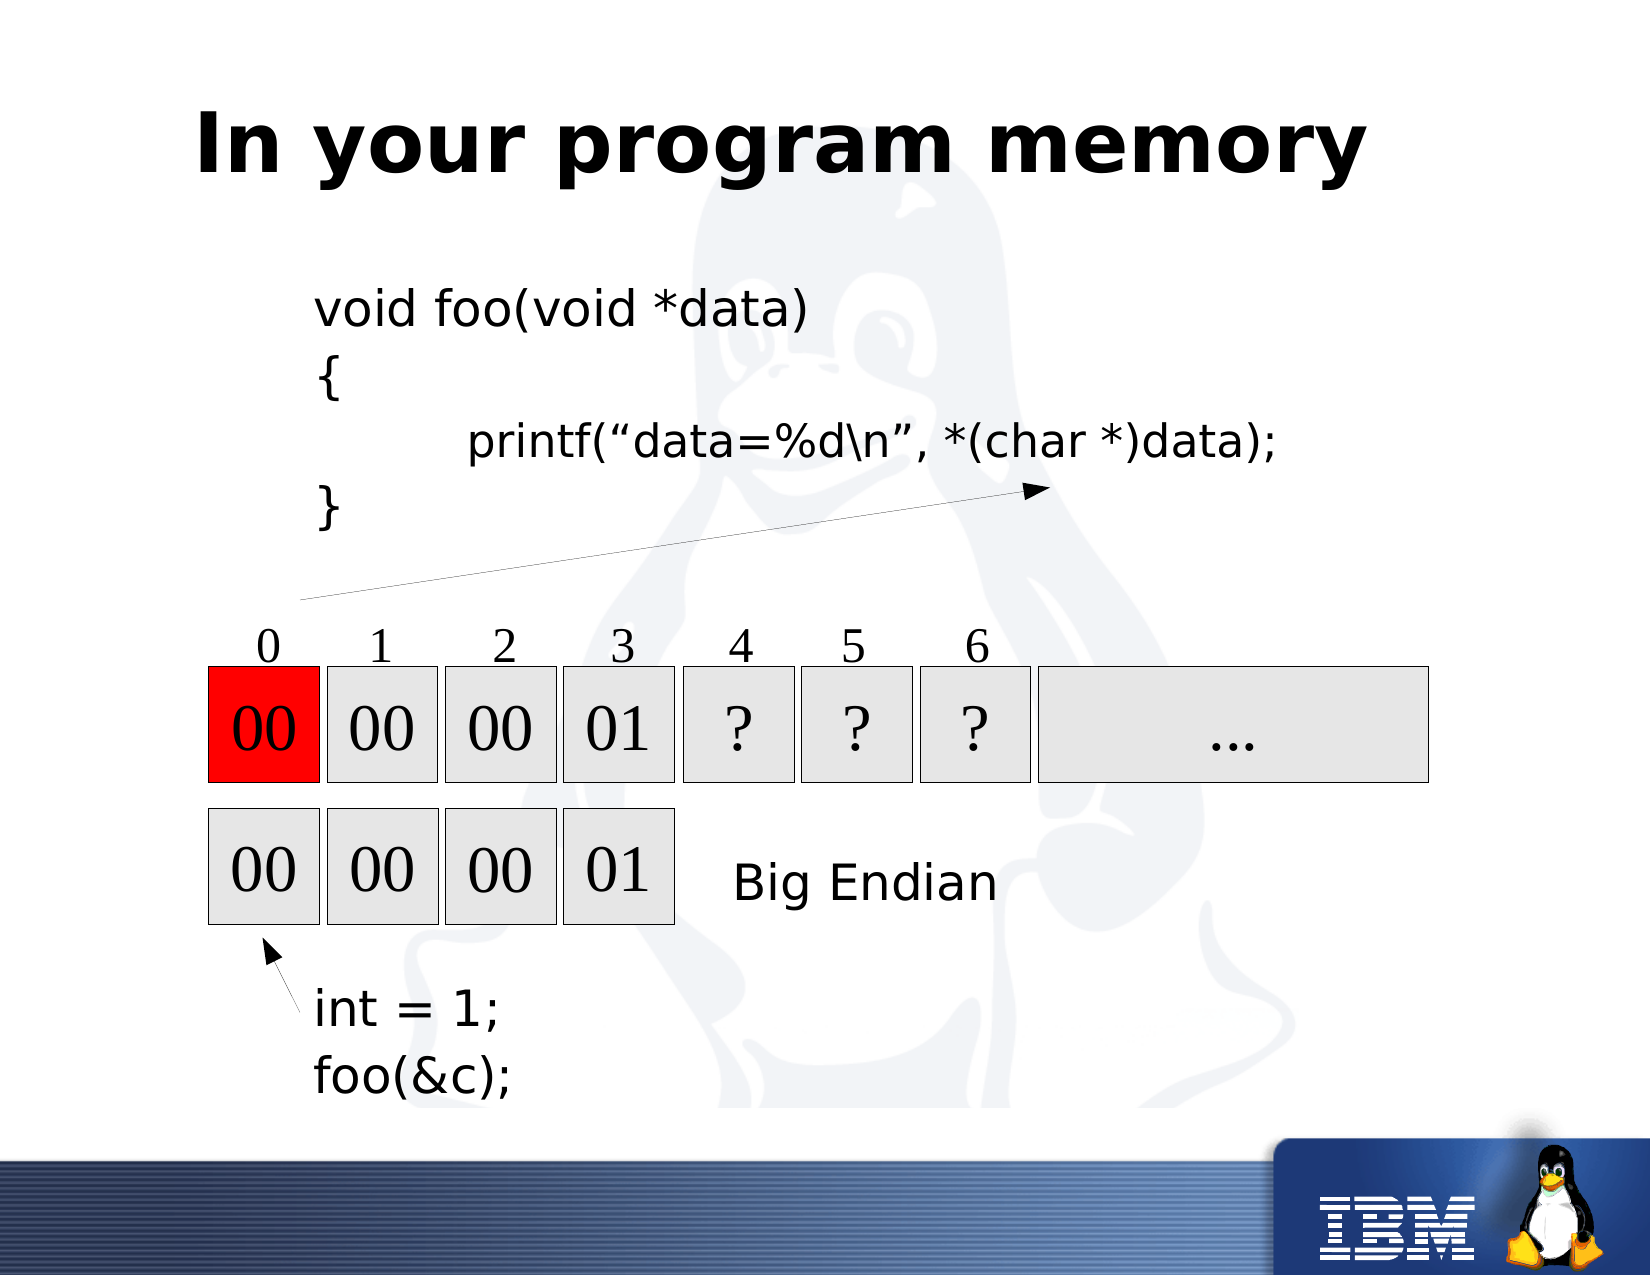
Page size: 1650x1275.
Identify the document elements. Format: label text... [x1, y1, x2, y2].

text_box 5 [840, 613, 866, 666]
text_box 00 [208, 808, 320, 925]
text_box 00 [445, 808, 557, 925]
text_box ? [801, 666, 913, 783]
text_box 00 [327, 666, 438, 783]
text_box 1 [368, 613, 394, 666]
text_box 00 [327, 808, 439, 925]
list void foo(void *data) { printf(“data=%d\n”, *(char *)data); } int = 1; foo(&c); [76, 279, 1457, 1171]
text_box 01 [563, 808, 675, 925]
text_box 3 [610, 613, 636, 666]
text_box ? [683, 666, 795, 783]
text_box 2 [492, 613, 518, 666]
text_box 4 [728, 613, 754, 666]
title In your program memory [76, 76, 1457, 211]
text_box 01 [563, 666, 675, 783]
text_box ? [920, 666, 1031, 783]
text_box 00 [445, 666, 557, 783]
text_box 6 [964, 613, 990, 666]
text_box ... [1038, 666, 1429, 783]
text_box Big Endian [732, 848, 1000, 908]
text_box 0 [256, 613, 282, 666]
text_box 00 [208, 666, 320, 783]
